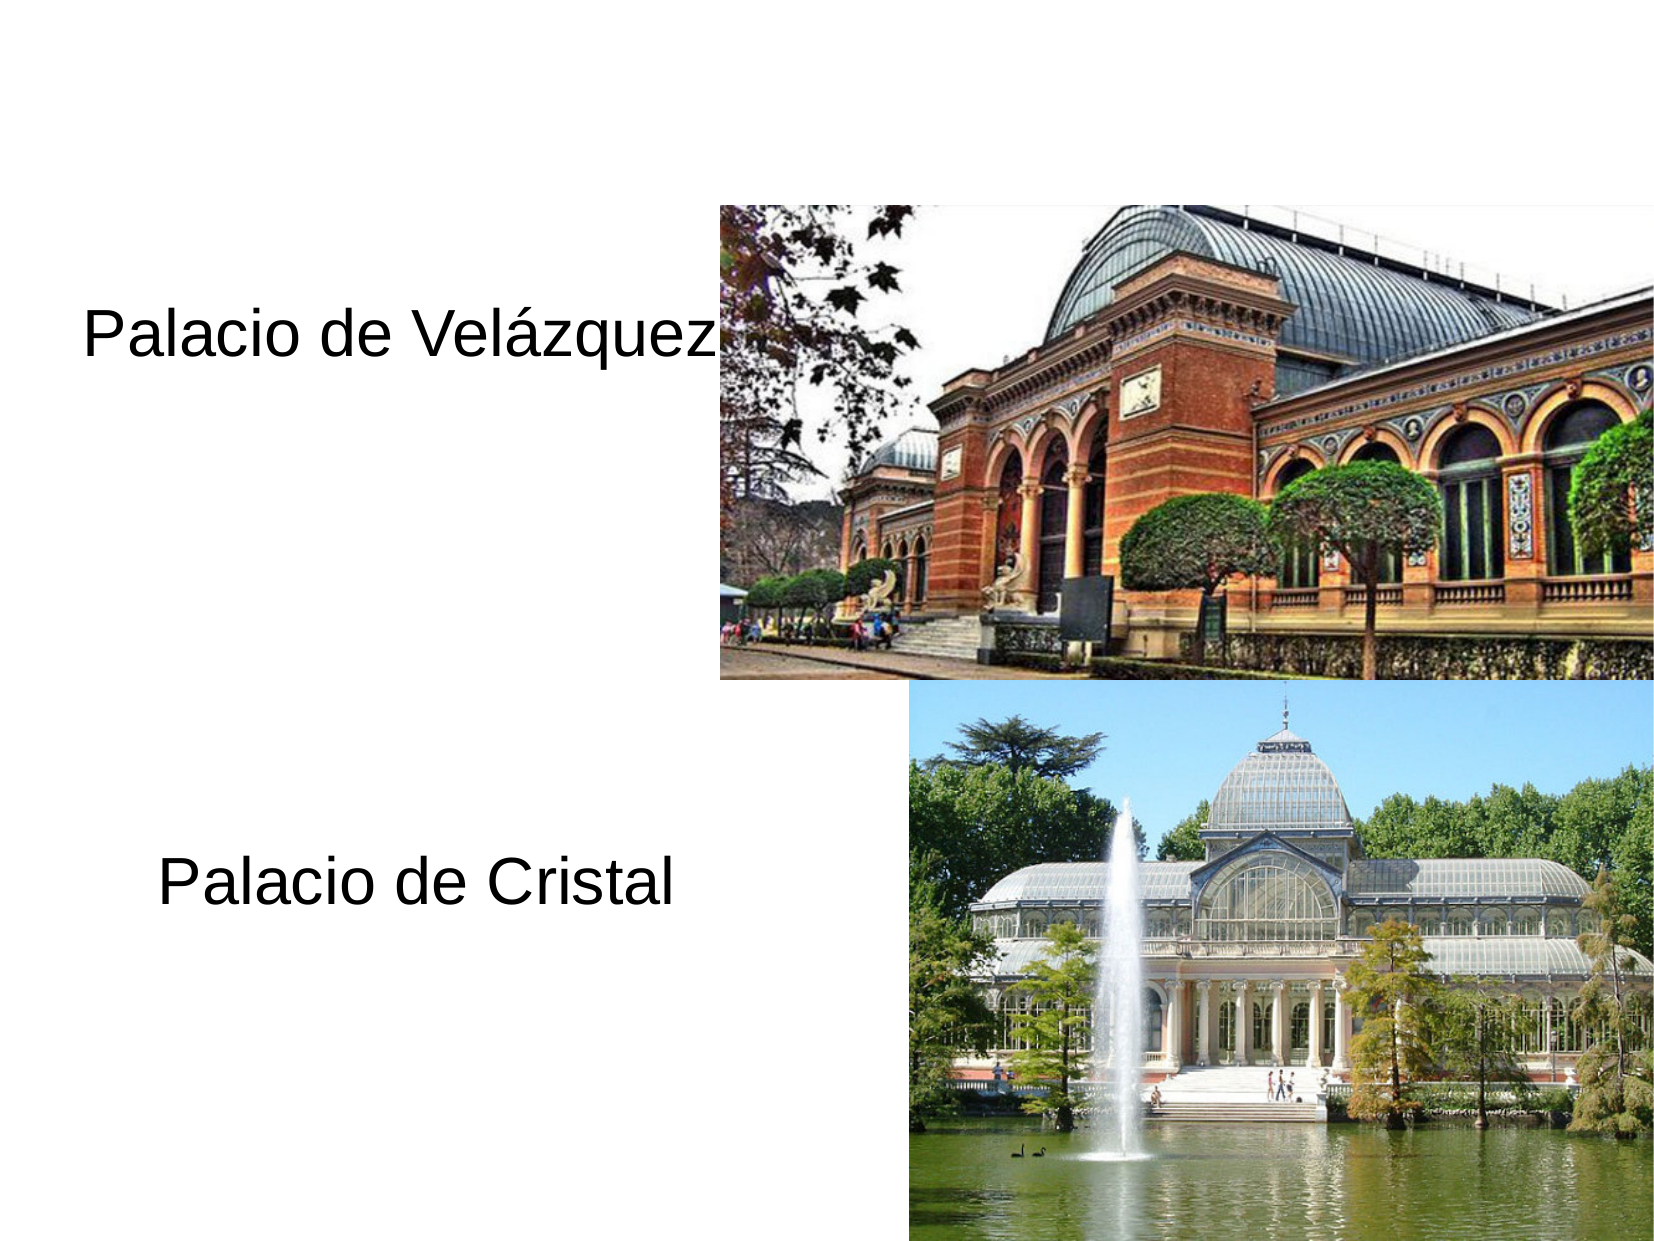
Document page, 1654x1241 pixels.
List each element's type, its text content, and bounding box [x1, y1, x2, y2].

picture [720, 205, 1654, 1241]
list Palacio de Velázquez Palacio de Cristal [82, 290, 909, 1010]
